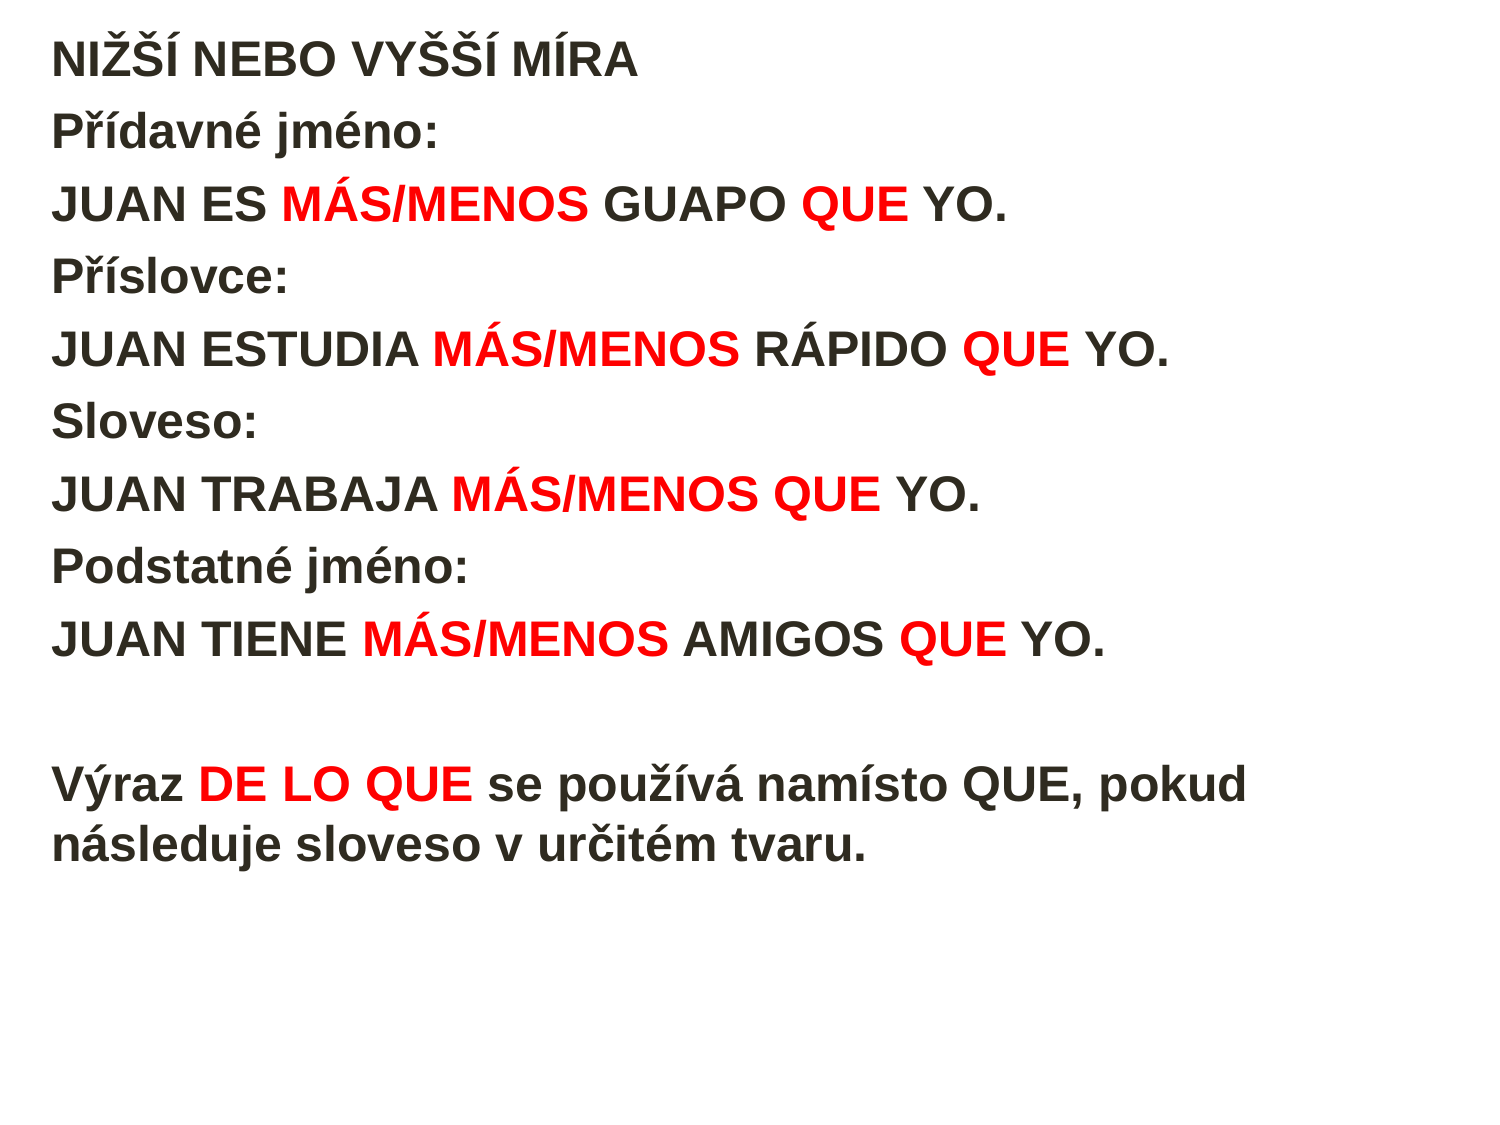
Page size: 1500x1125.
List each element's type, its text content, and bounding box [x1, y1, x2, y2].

list NIŽŠÍ NEBO VYŠŠÍ MÍRA Přídavné jméno: JUAN ES MÁS/MENOS GUAPO QUE YO. Příslovce: JUAN ESTUDIA MÁS/MENOS RÁPIDO QUE YO. Sloveso: JUAN TRABAJA MÁS/MENOS QUE YO. Podstatné jméno: JUAN TIENE MÁS/MENOS AMIGOS QUE YO. Výraz DE LO QUE se používá namísto QUE, pokud následuje sloveso v určitém tvaru. [17, 19, 1483, 1107]
